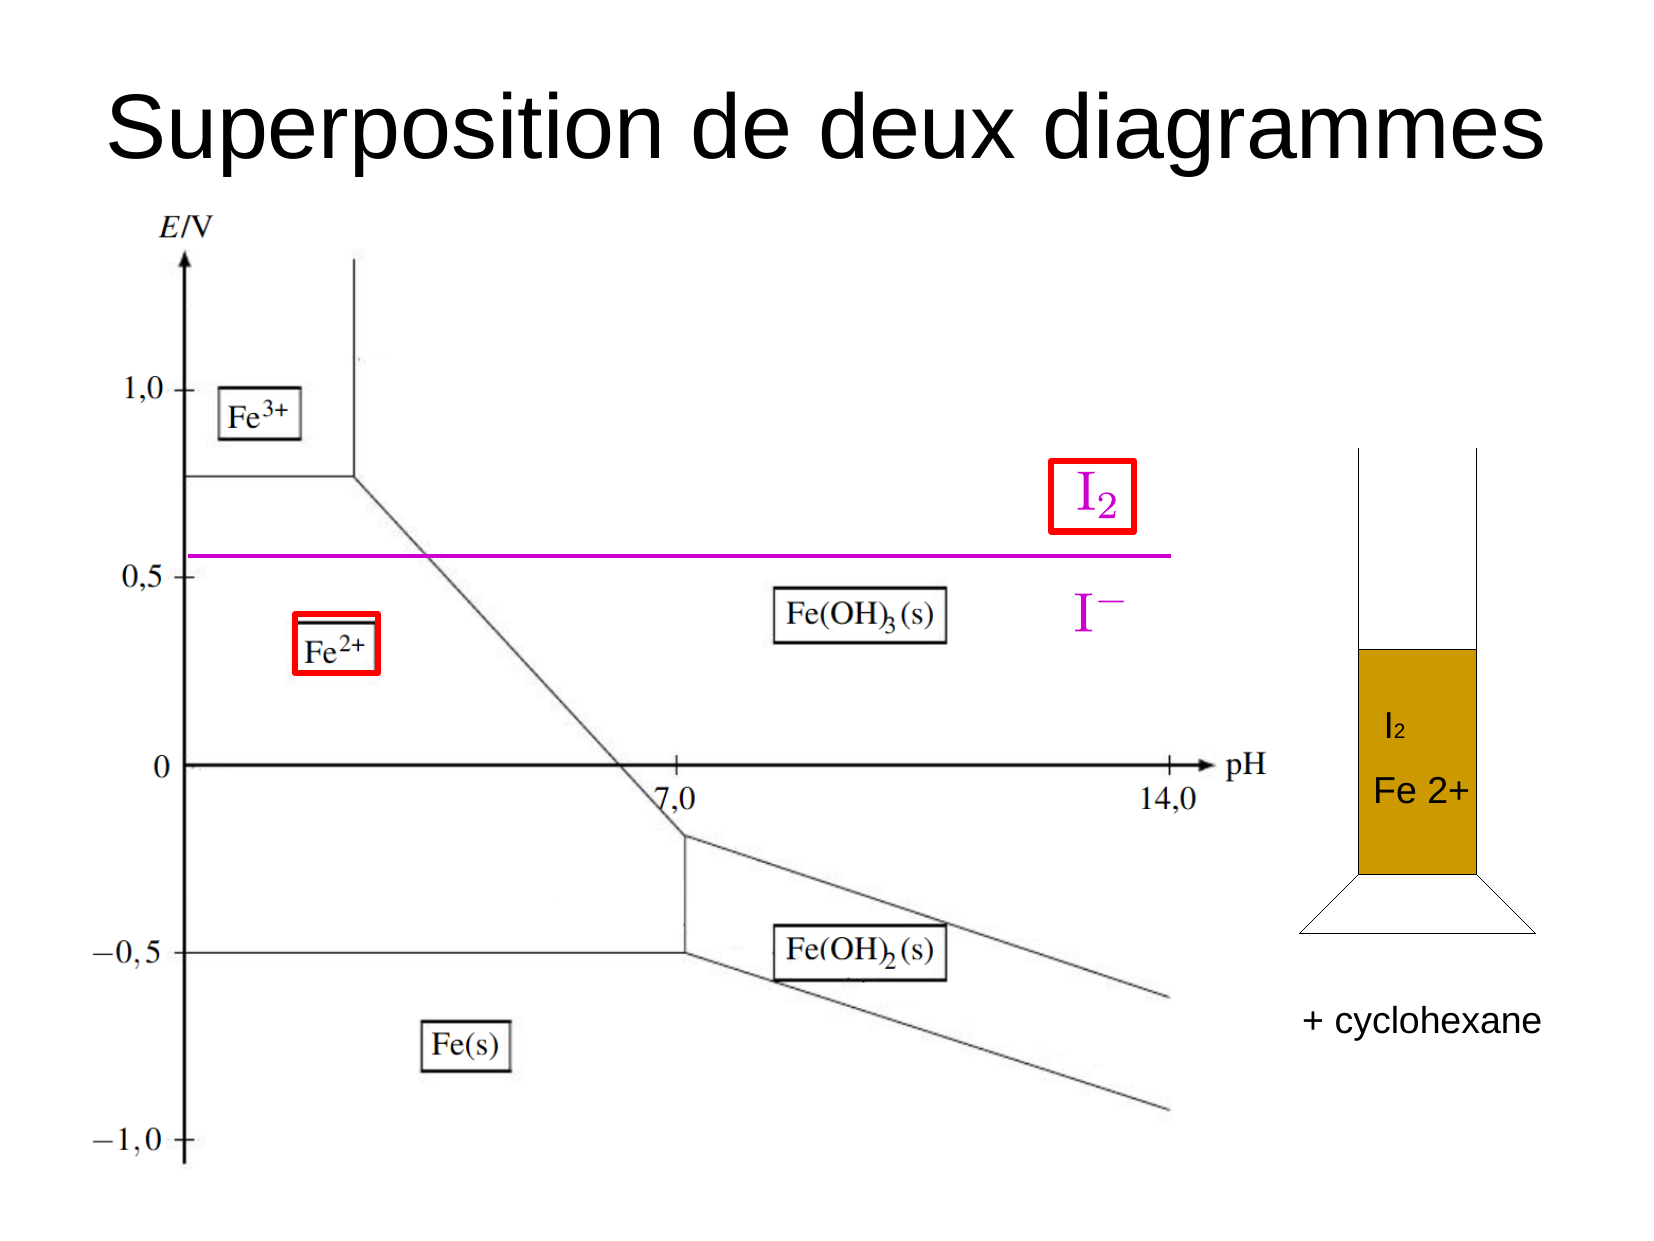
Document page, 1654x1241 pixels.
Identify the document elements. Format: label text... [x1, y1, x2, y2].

picture [70, 212, 1276, 1170]
text_box [1358, 649, 1477, 696]
title Superposition de deux diagrammes [82, 23, 1571, 231]
text_box I2 Fe 2+ [1358, 696, 1489, 838]
text_box [1358, 838, 1477, 875]
text_box + cyclohexane [1287, 992, 1583, 1133]
